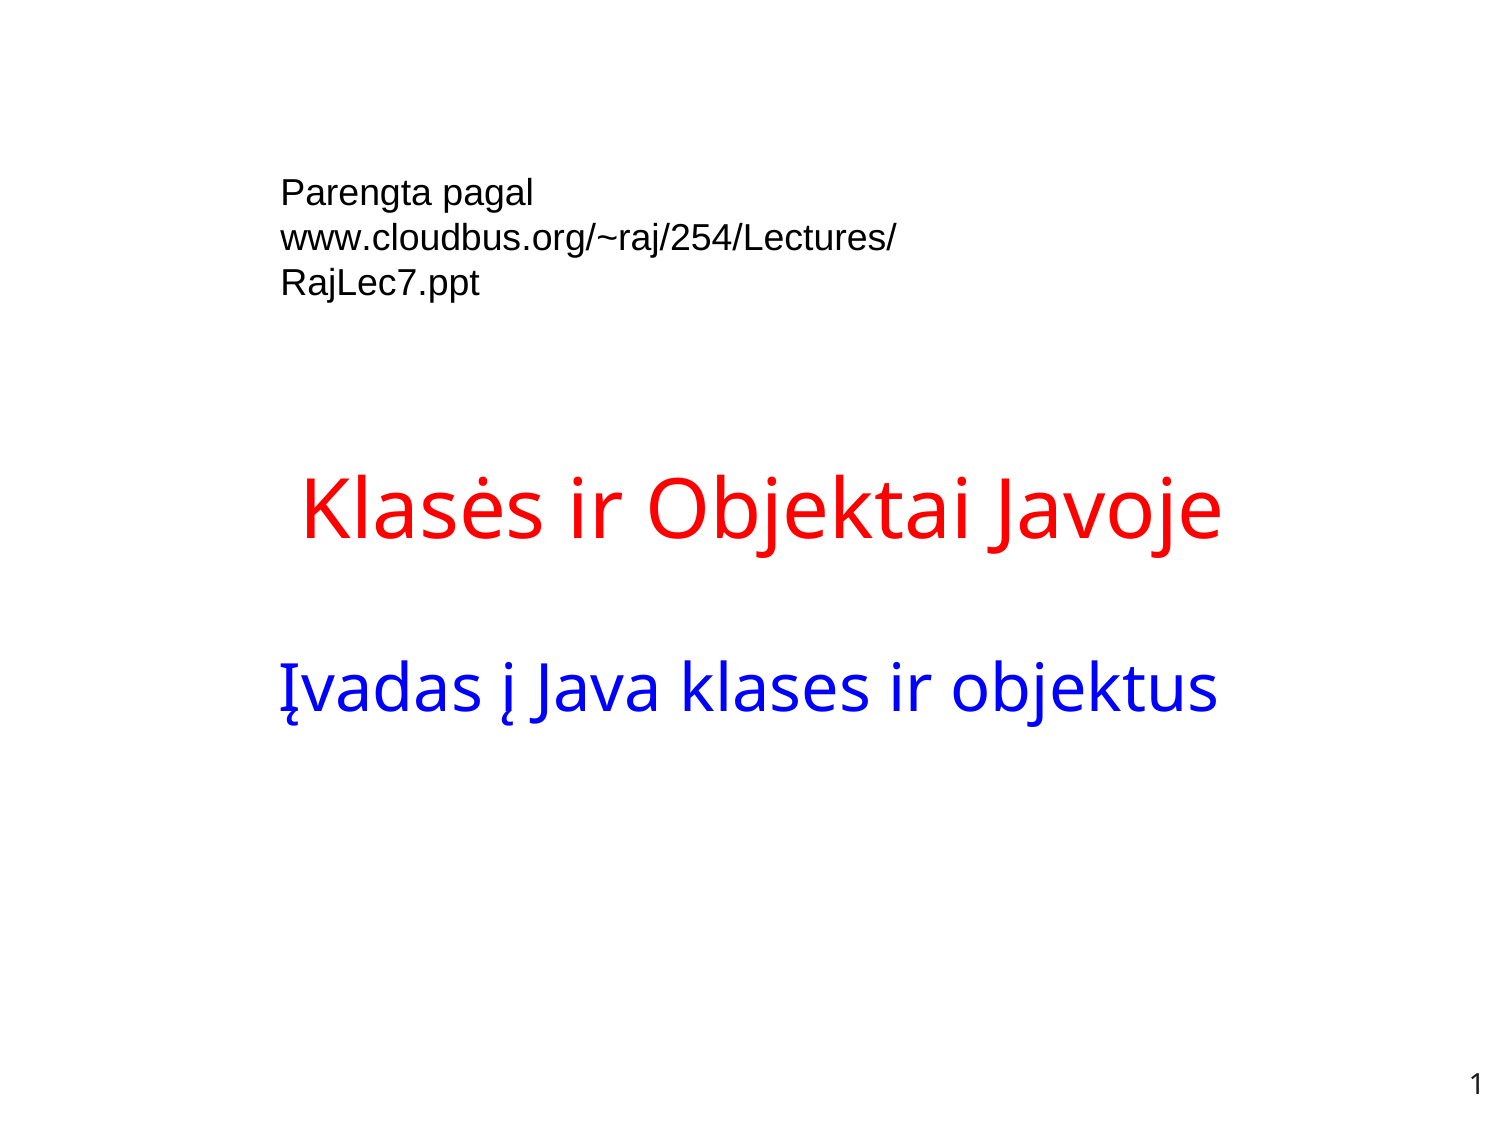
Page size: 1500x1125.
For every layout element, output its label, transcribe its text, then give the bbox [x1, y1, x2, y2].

title Klasės ir Objektai Javoje [125, 374, 1401, 563]
subtitle Įvadas į Java klases ir objektus [225, 637, 1276, 926]
text_box Parengta pagal www.cloudbus.org/~raj/254/Lectures/RajLec7.ppt [265, 160, 1110, 266]
